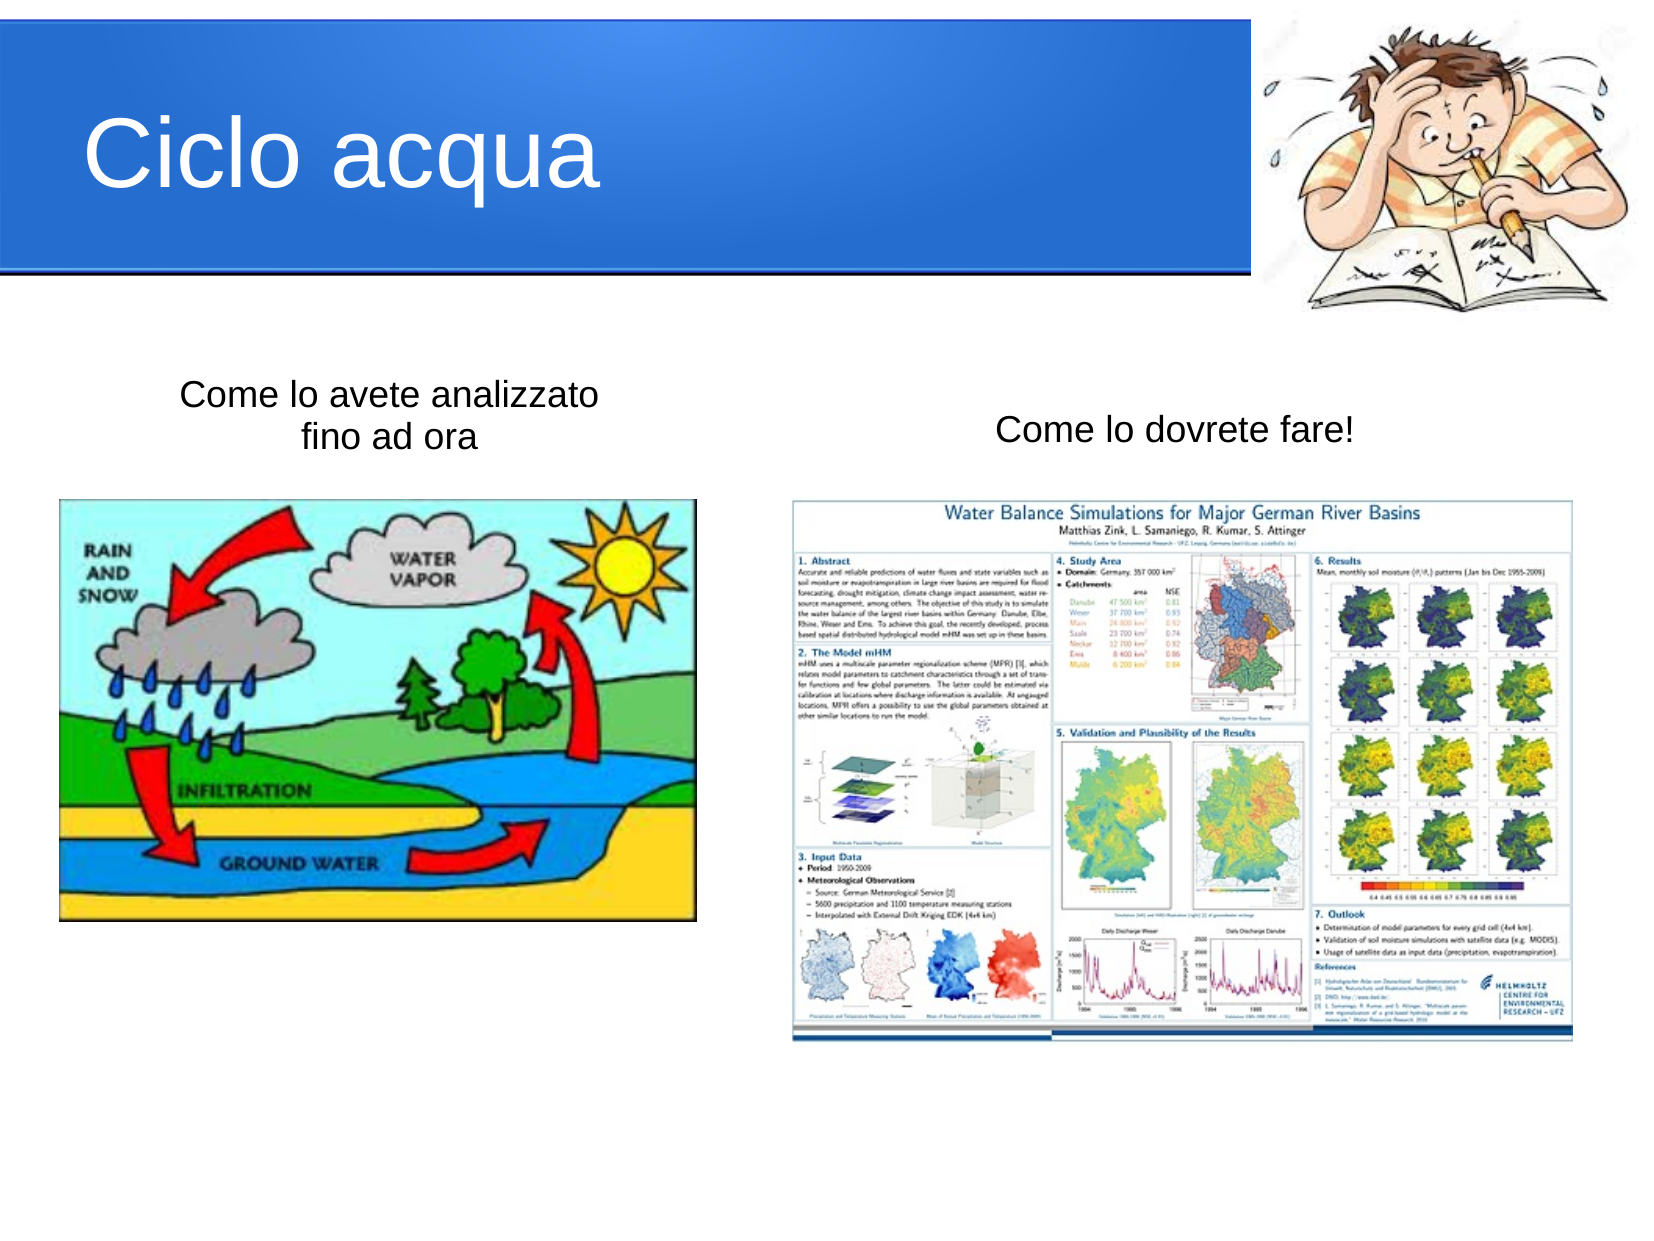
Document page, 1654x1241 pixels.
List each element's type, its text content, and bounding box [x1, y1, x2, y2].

picture [59, 499, 697, 922]
text_box Come lo dovrete fare! [980, 401, 1371, 459]
picture [1251, 11, 1642, 328]
picture [791, 496, 1573, 1048]
text_box Come lo avete analizzato fino ad ora [164, 366, 615, 465]
title Ciclo acqua [82, 49, 1250, 257]
